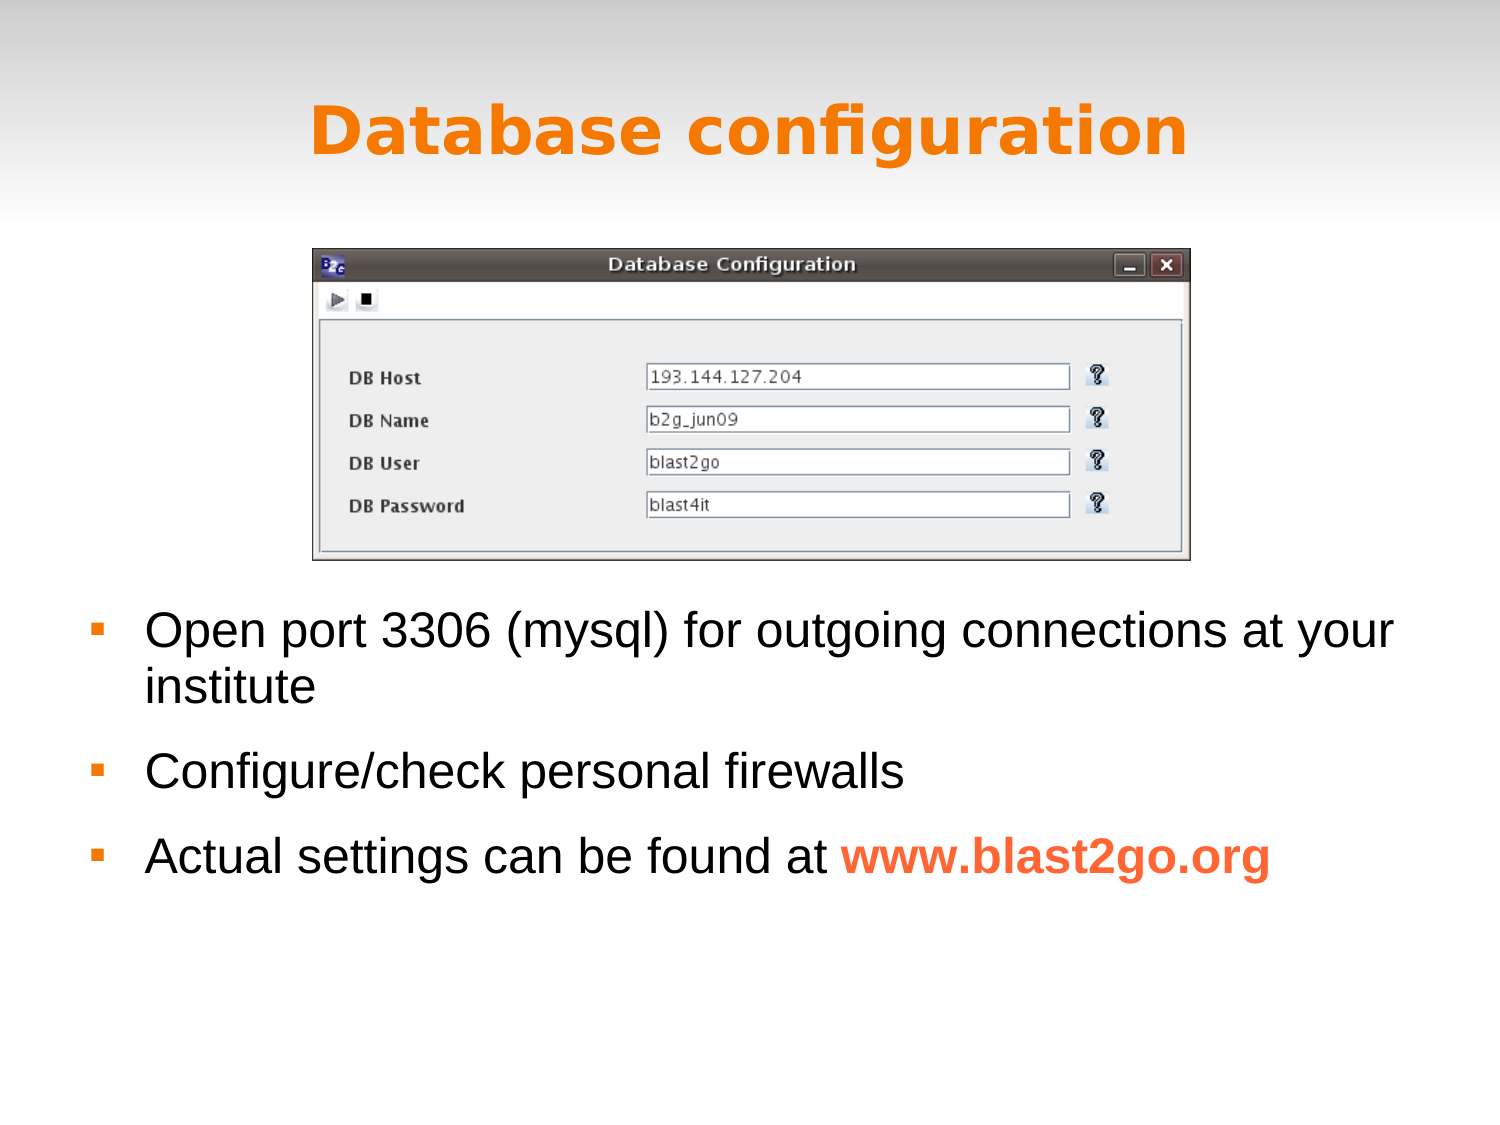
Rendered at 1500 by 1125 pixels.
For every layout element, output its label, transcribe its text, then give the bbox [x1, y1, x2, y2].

title Database configuration [75, 37, 1425, 226]
list Open port 3306 (mysql) for outgoing connections at your institute Configure/check personal firewalls Actual settings can be found at www.blast2go.org [73, 602, 1424, 999]
picture [312, 248, 1191, 561]
